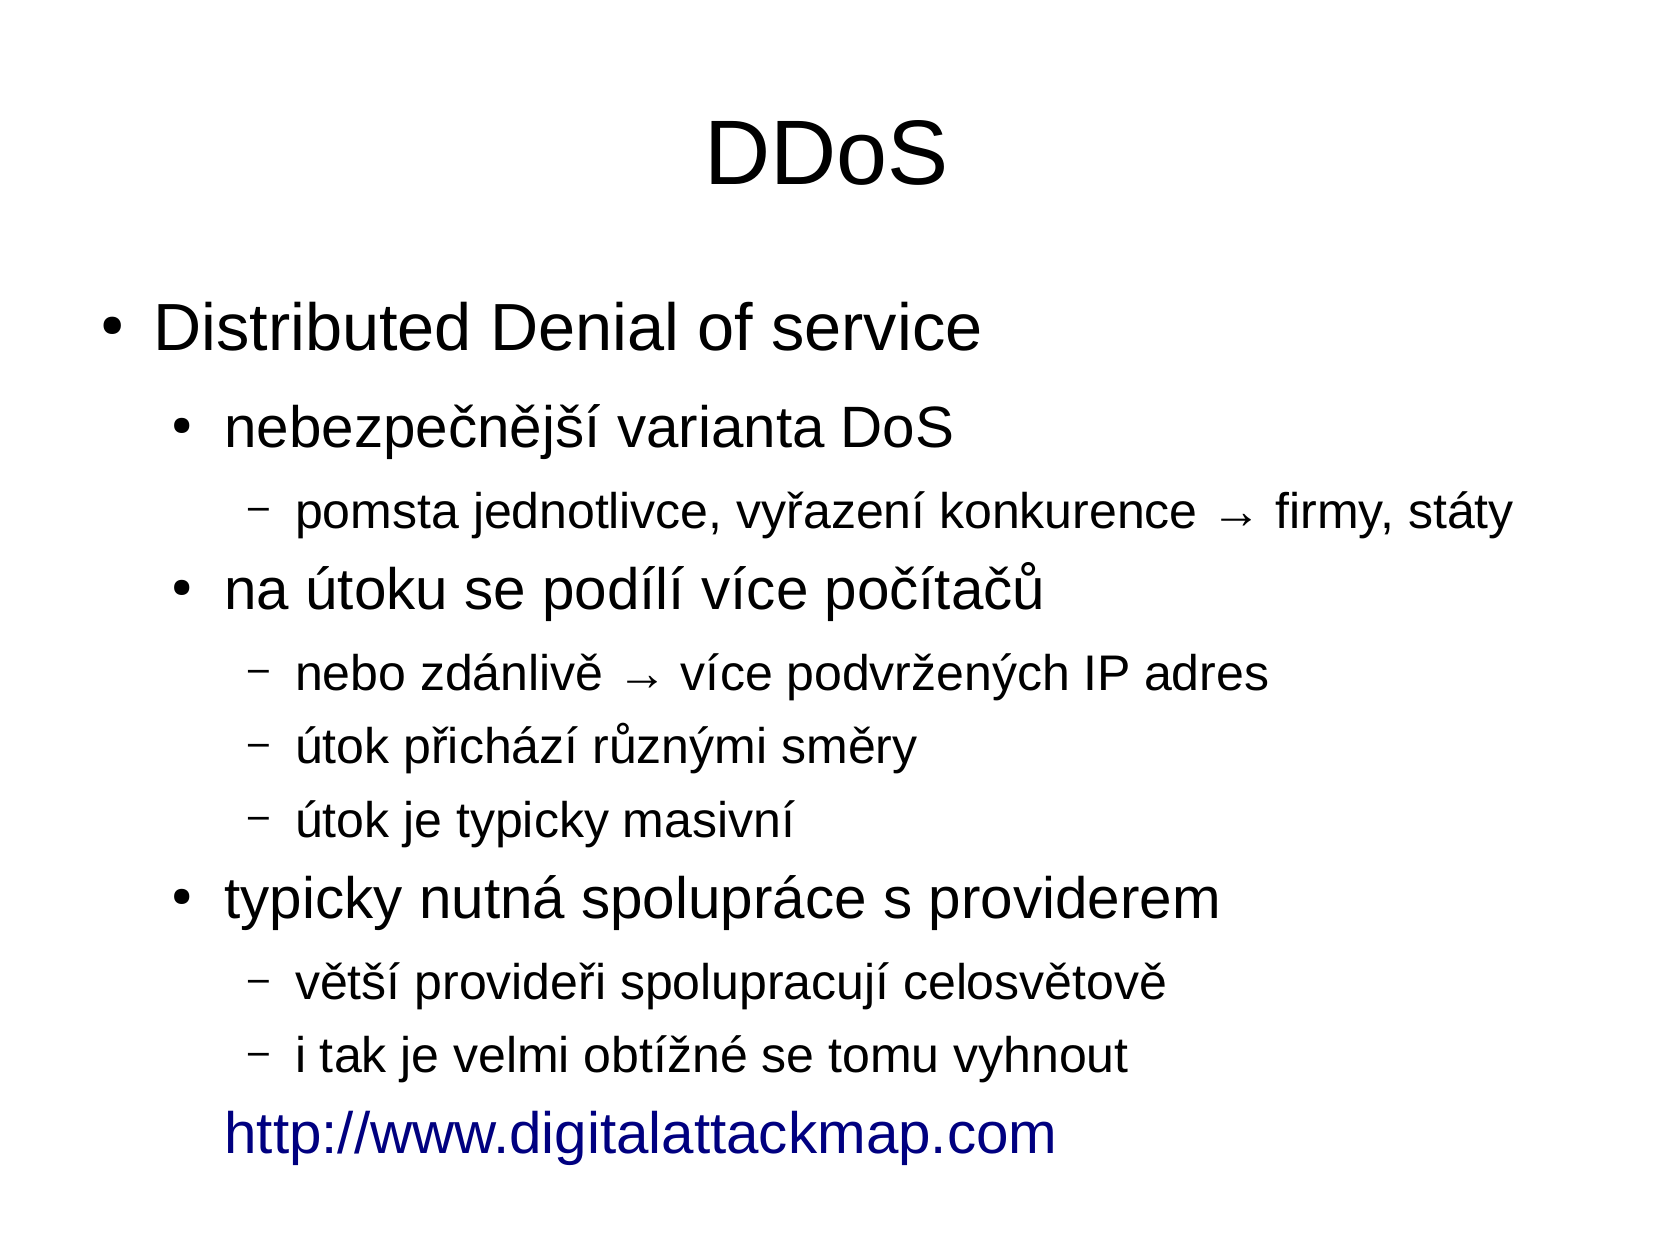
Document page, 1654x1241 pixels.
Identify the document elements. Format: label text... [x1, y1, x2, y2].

list Distributed Denial of service nebezpečnější varianta DoS pomsta jednotlivce, vyřazení konkurence → firmy, státy na útoku se podílí více počítačů nebo zdánlivě → více podvržených IP adres útok přichází různými směry útok je typicky masivní typicky nutná spolupráce s providerem větší provideři spolupracují celosvětově i tak je velmi obtížné se tomu vyhnout http://www.digitalattackmap.com [82, 290, 1571, 1167]
title DDoS [82, 49, 1571, 257]
